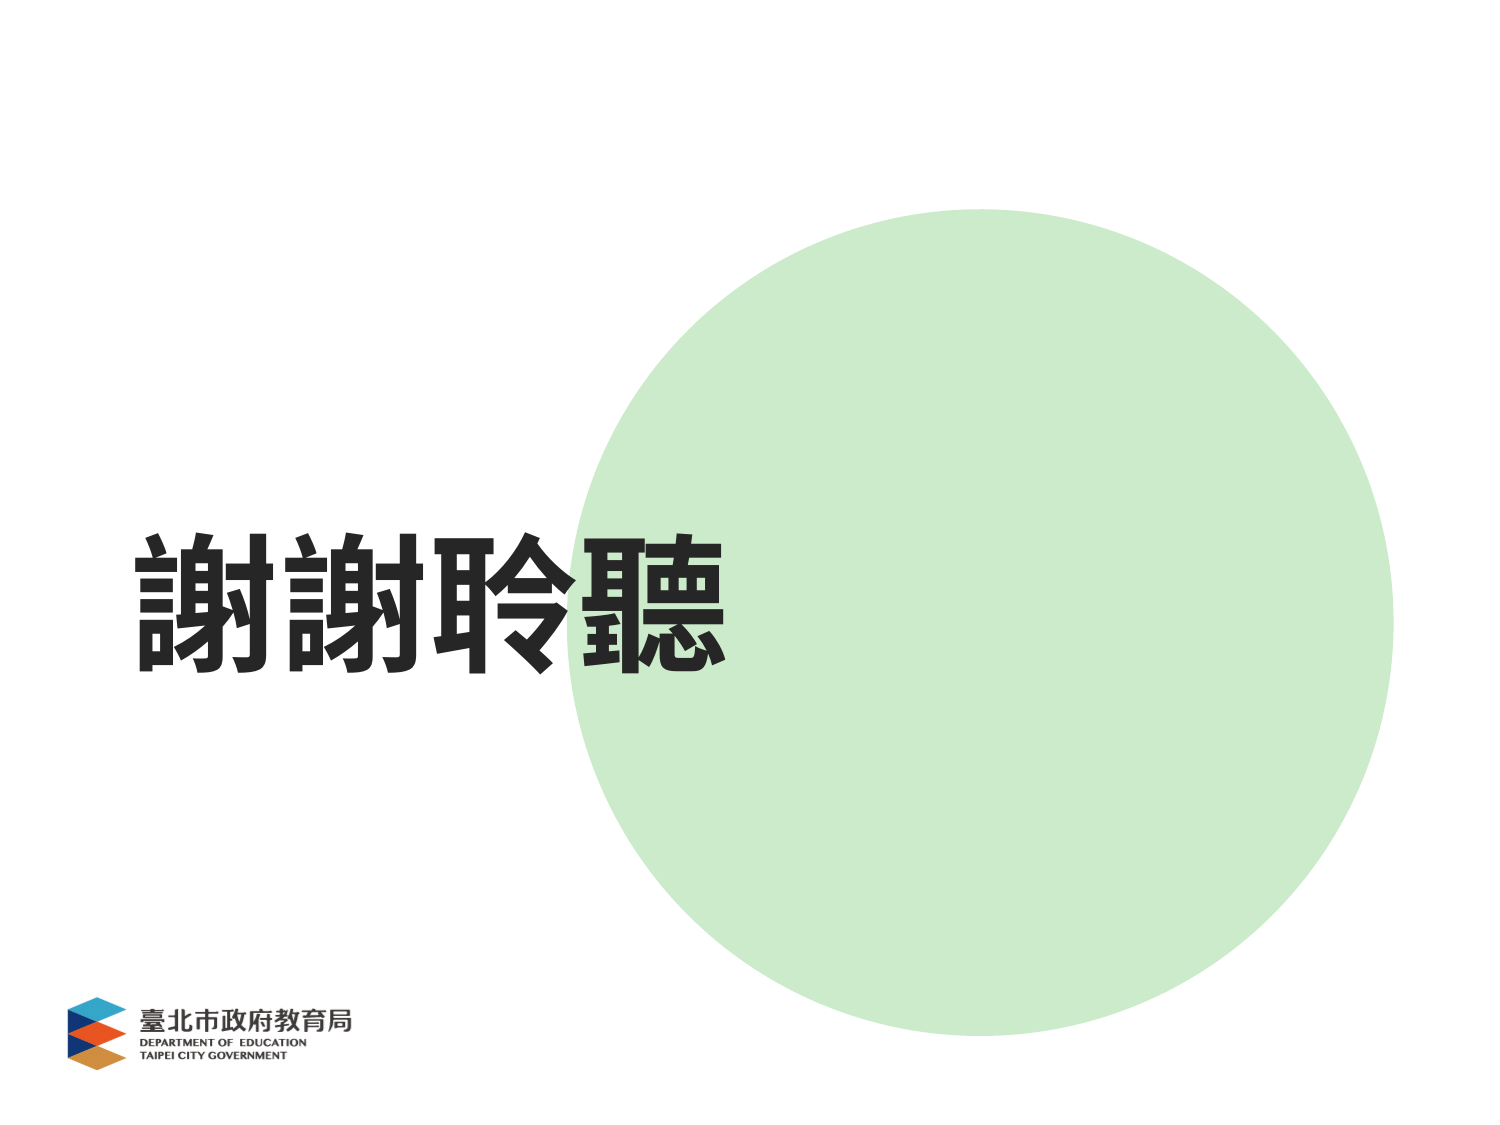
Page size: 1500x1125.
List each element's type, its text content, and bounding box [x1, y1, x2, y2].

text_box [579, 209, 1382, 523]
text_box [606, 799, 1355, 1037]
text_box 謝謝聆聽 [101, 523, 1394, 799]
